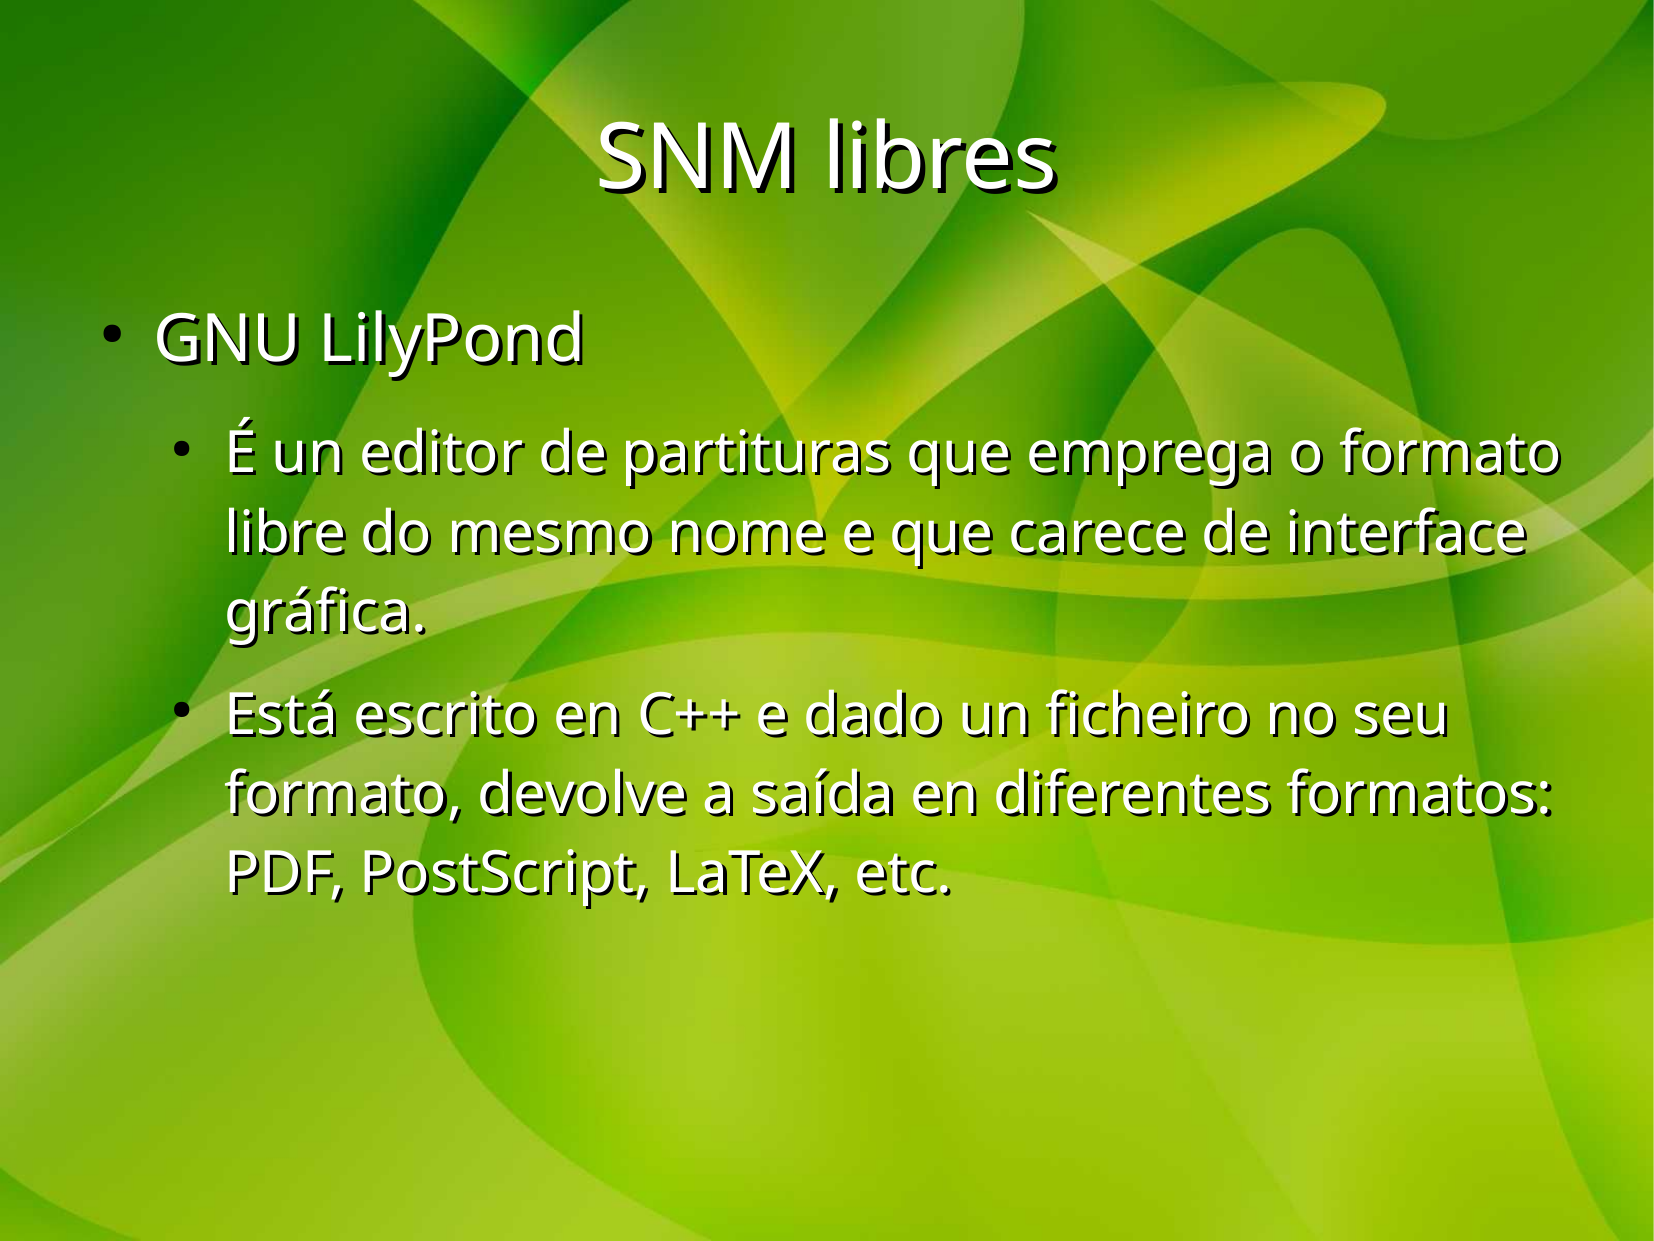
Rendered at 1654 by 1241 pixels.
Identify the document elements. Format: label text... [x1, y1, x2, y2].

picture [0, 0, 1654, 1241]
list GNU LilyPond É un editor de partituras que emprega o formato libre do mesmo nome e que carece de interface gráfica. Está escrito en C++ e dado un ficheiro no seu formato, devolve a saída en diferentes formatos: PDF, PostScript, LaTeX, etc. [82, 290, 1571, 1094]
title SNM libres [82, 56, 1571, 250]
